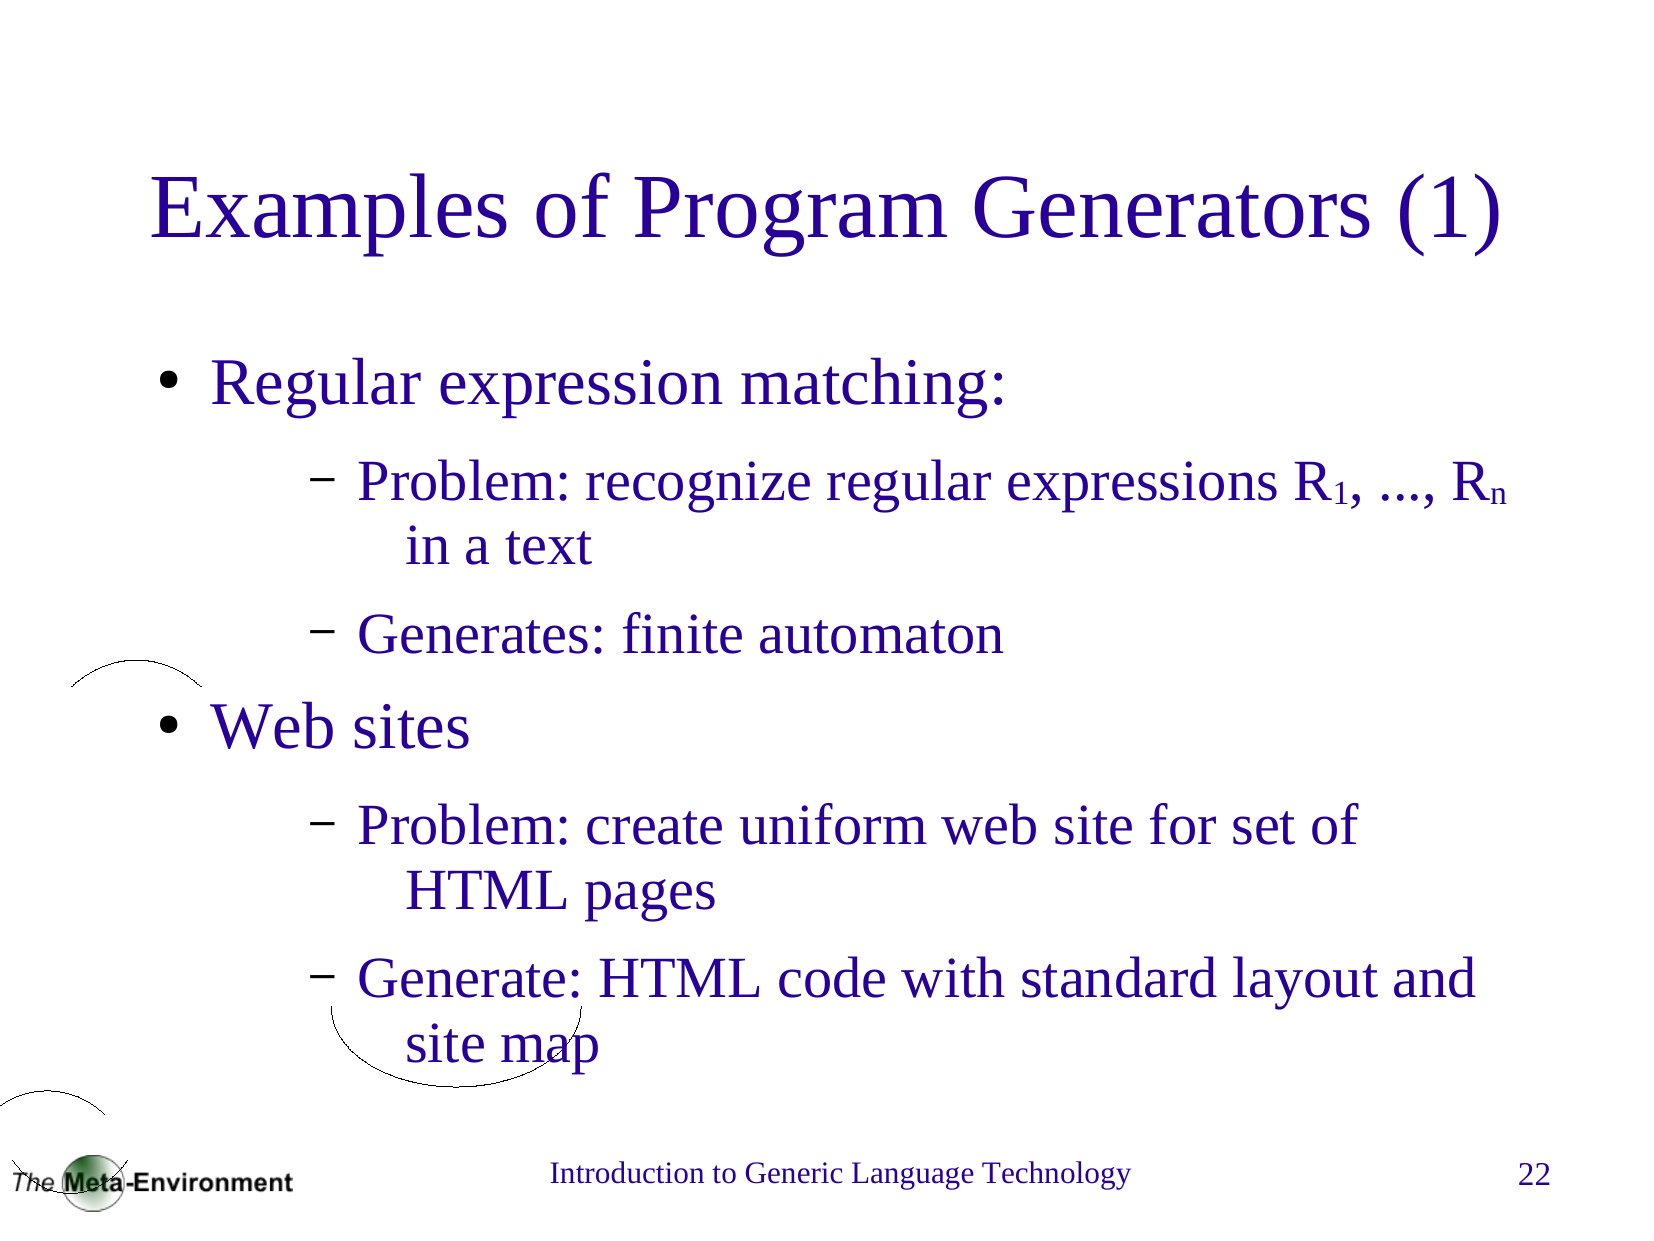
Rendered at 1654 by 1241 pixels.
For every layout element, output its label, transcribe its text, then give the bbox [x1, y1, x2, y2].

picture [13, 1155, 293, 1212]
title Examples of Program Generators (1) [121, 102, 1534, 311]
list Regular expression matching: Problem: recognize regular expressions R1, ..., Rn in a text Generates: finite automaton Web sites Problem: create uniform web site for set of HTML pages Generate: HTML code with standard layout and site map [121, 344, 1534, 1127]
